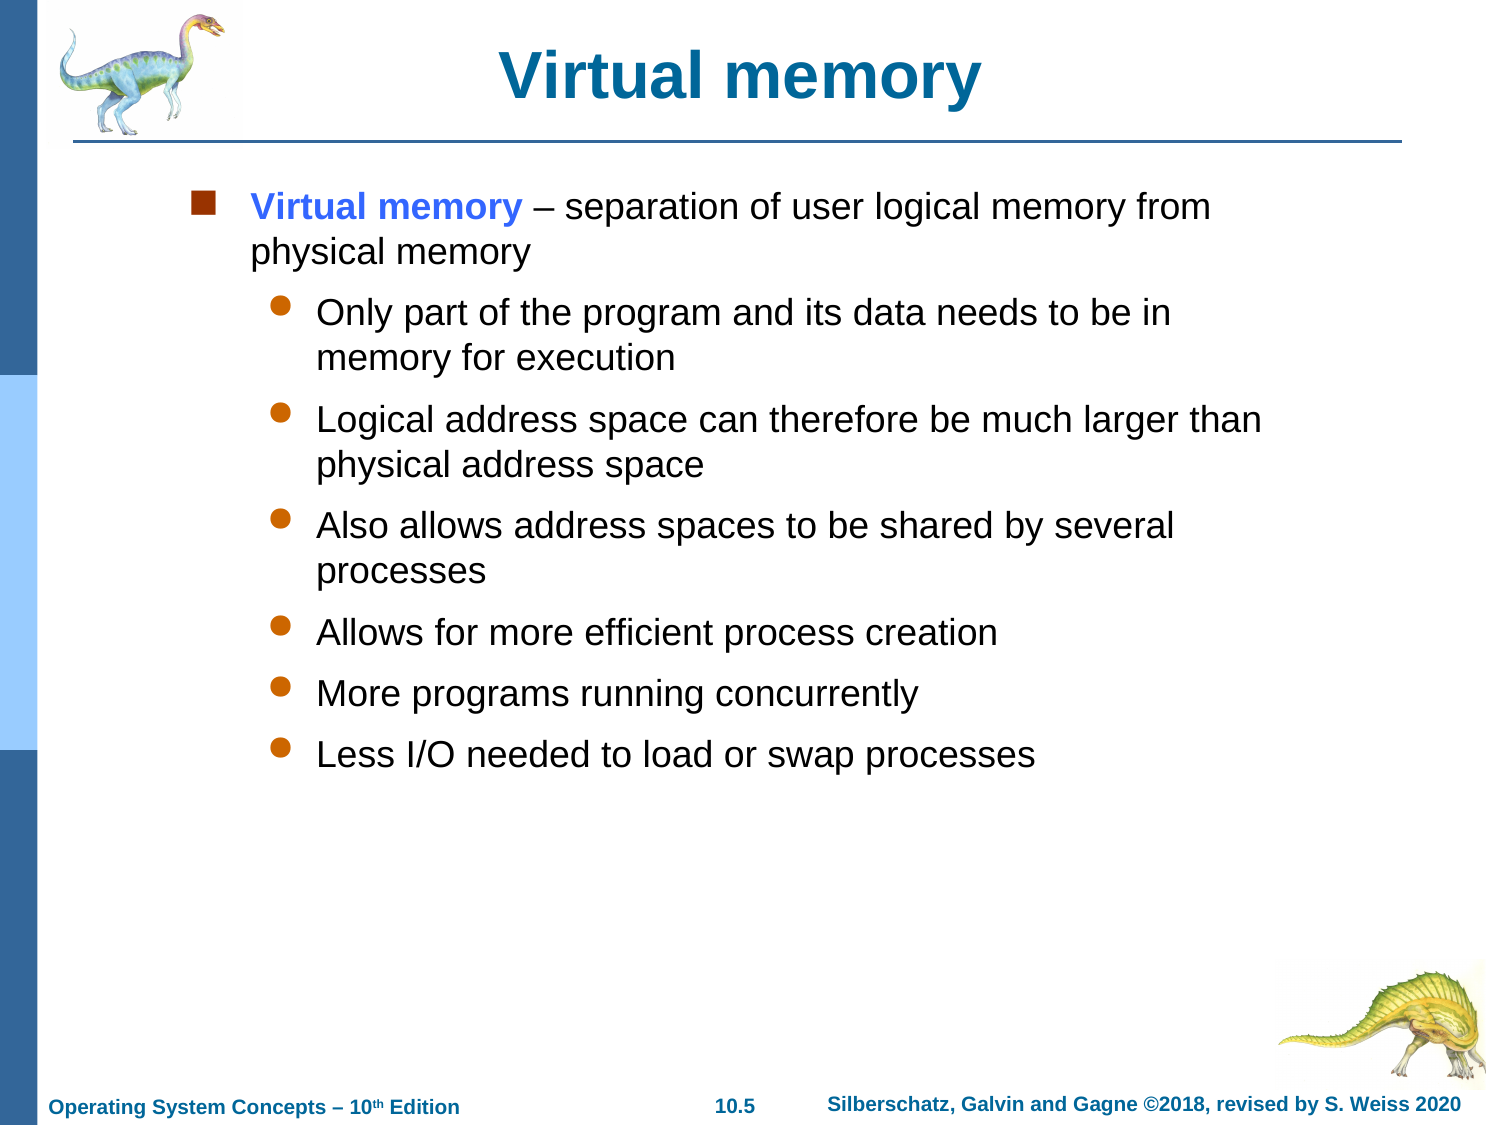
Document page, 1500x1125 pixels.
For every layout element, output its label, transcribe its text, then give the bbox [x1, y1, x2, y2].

picture [1275, 959, 1486, 1090]
title Virtual memory [75, 24, 1426, 120]
picture [46, 0, 243, 149]
list Virtual memory – separation of user logical memory from physical memory Only part of the program and its data needs to be in memory for execution Logical address space can therefore be much larger than physical address space Also allows address spaces to be shared by several processes Allows for more efficient process creation More programs running concurrently Less I/O needed to load or swap processes [179, 174, 1280, 918]
picture [1144, 1096, 1152, 1101]
